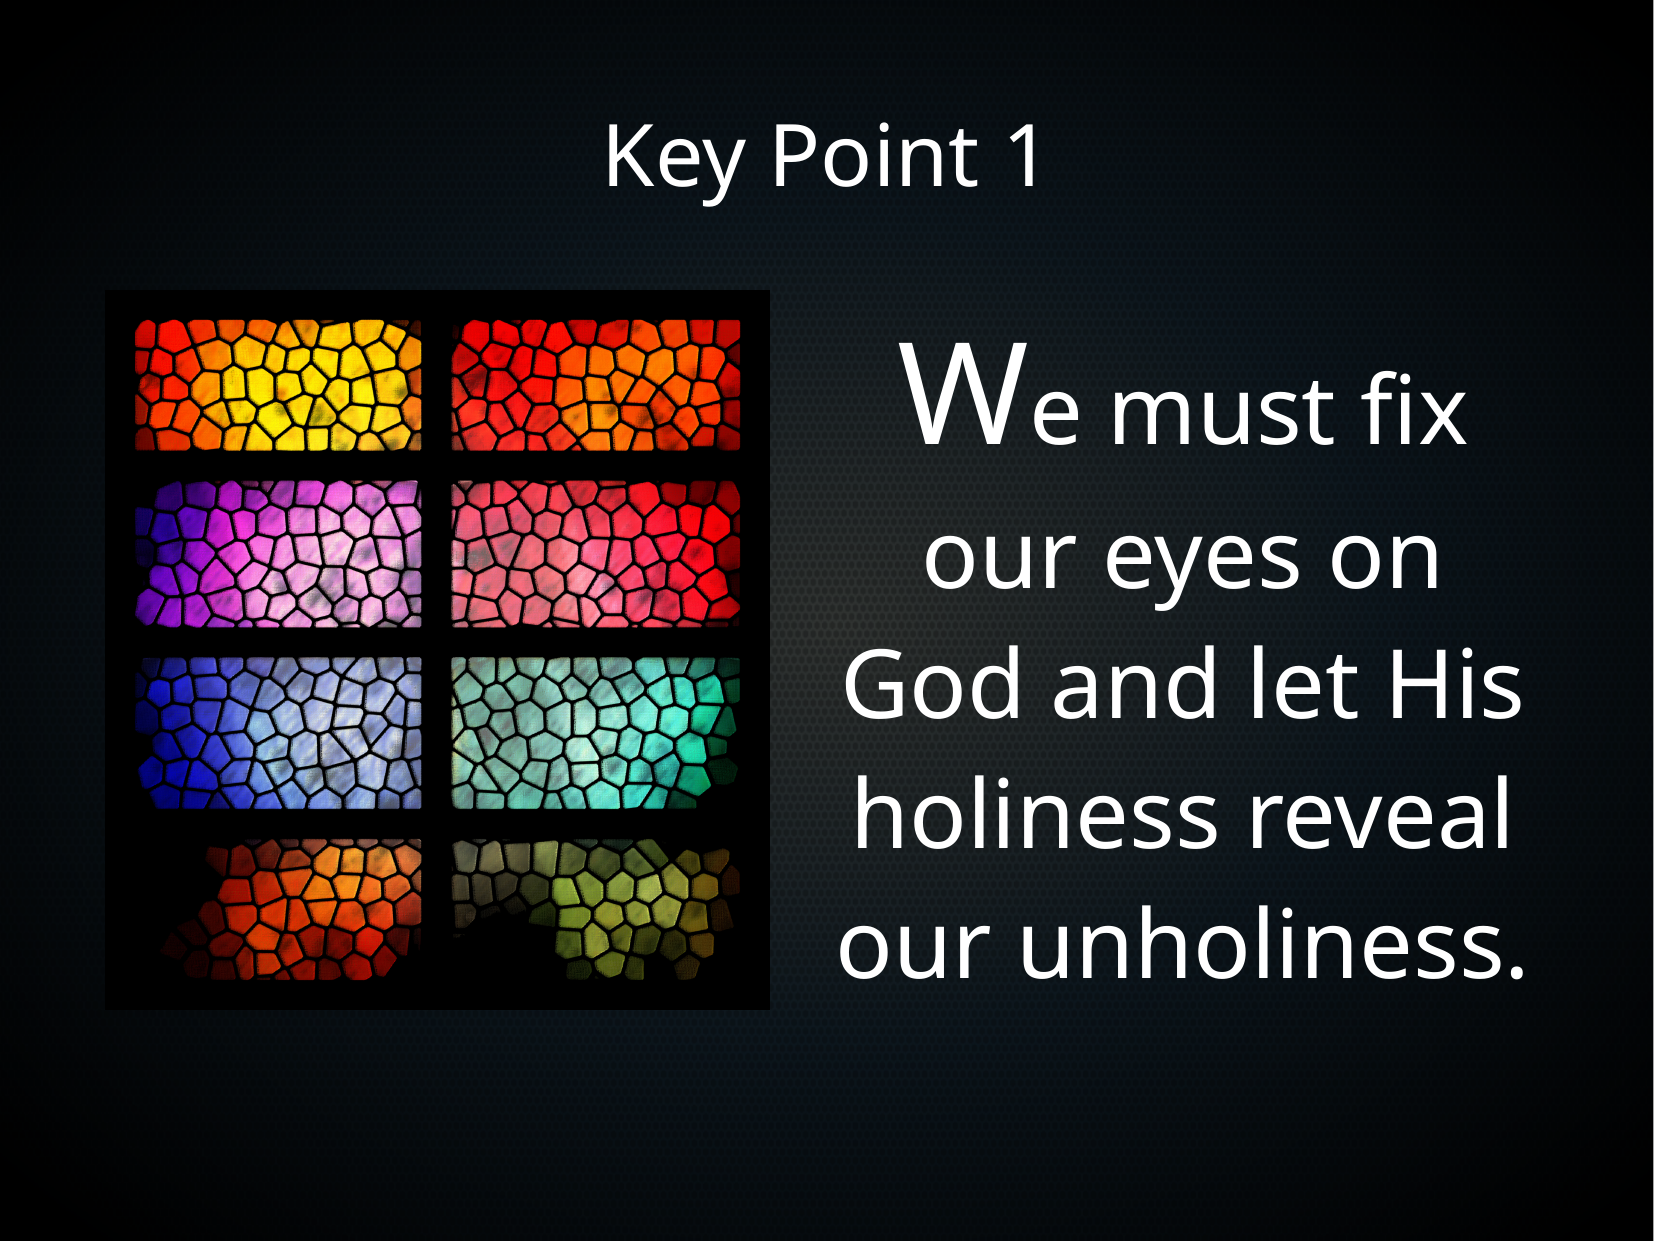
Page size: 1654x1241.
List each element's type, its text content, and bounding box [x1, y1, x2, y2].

picture [0, 0, 1654, 1241]
title Key Point 1 [82, 49, 1571, 257]
list We must fix our eyes on God and let His holiness reveal our unholiness. [828, 290, 1539, 1010]
